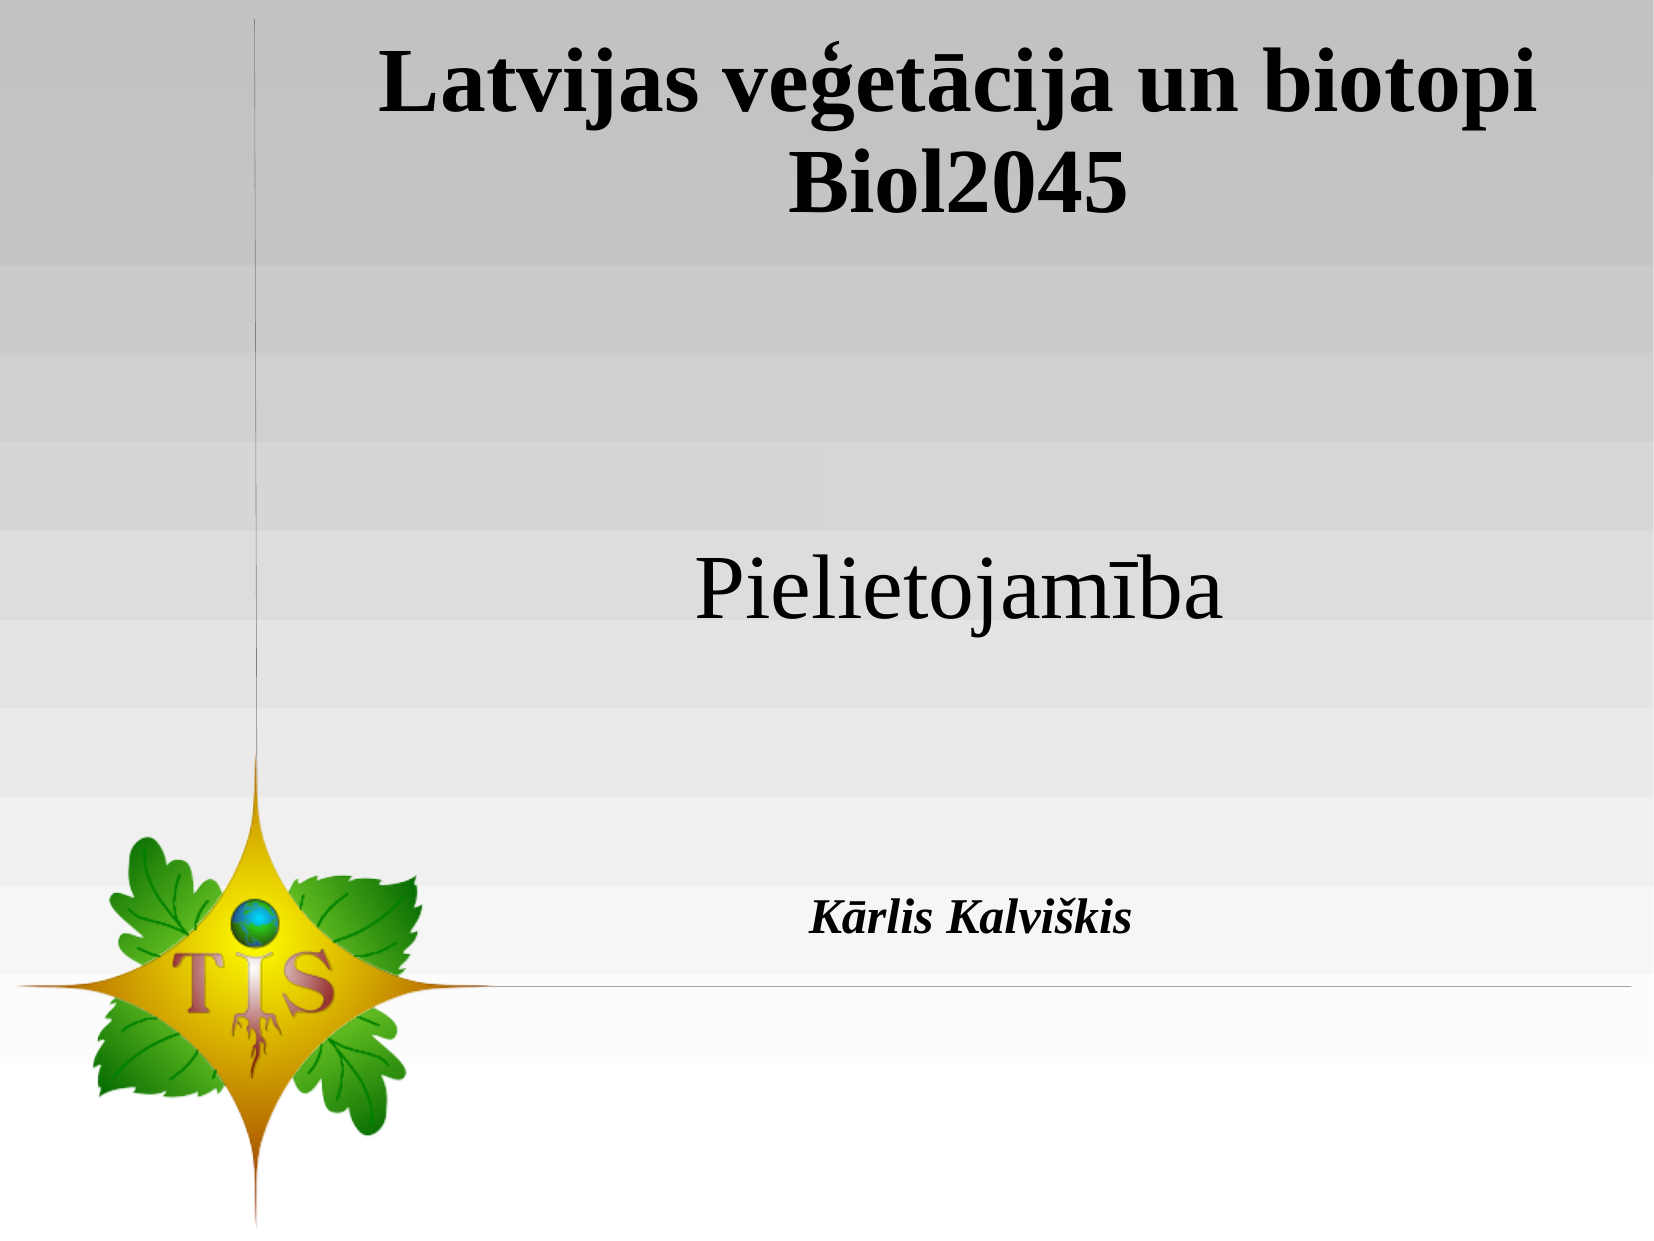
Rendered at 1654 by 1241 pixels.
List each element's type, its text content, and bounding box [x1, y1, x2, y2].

title Pielietojamība [295, 314, 1625, 861]
picture [0, 0, 1654, 1241]
